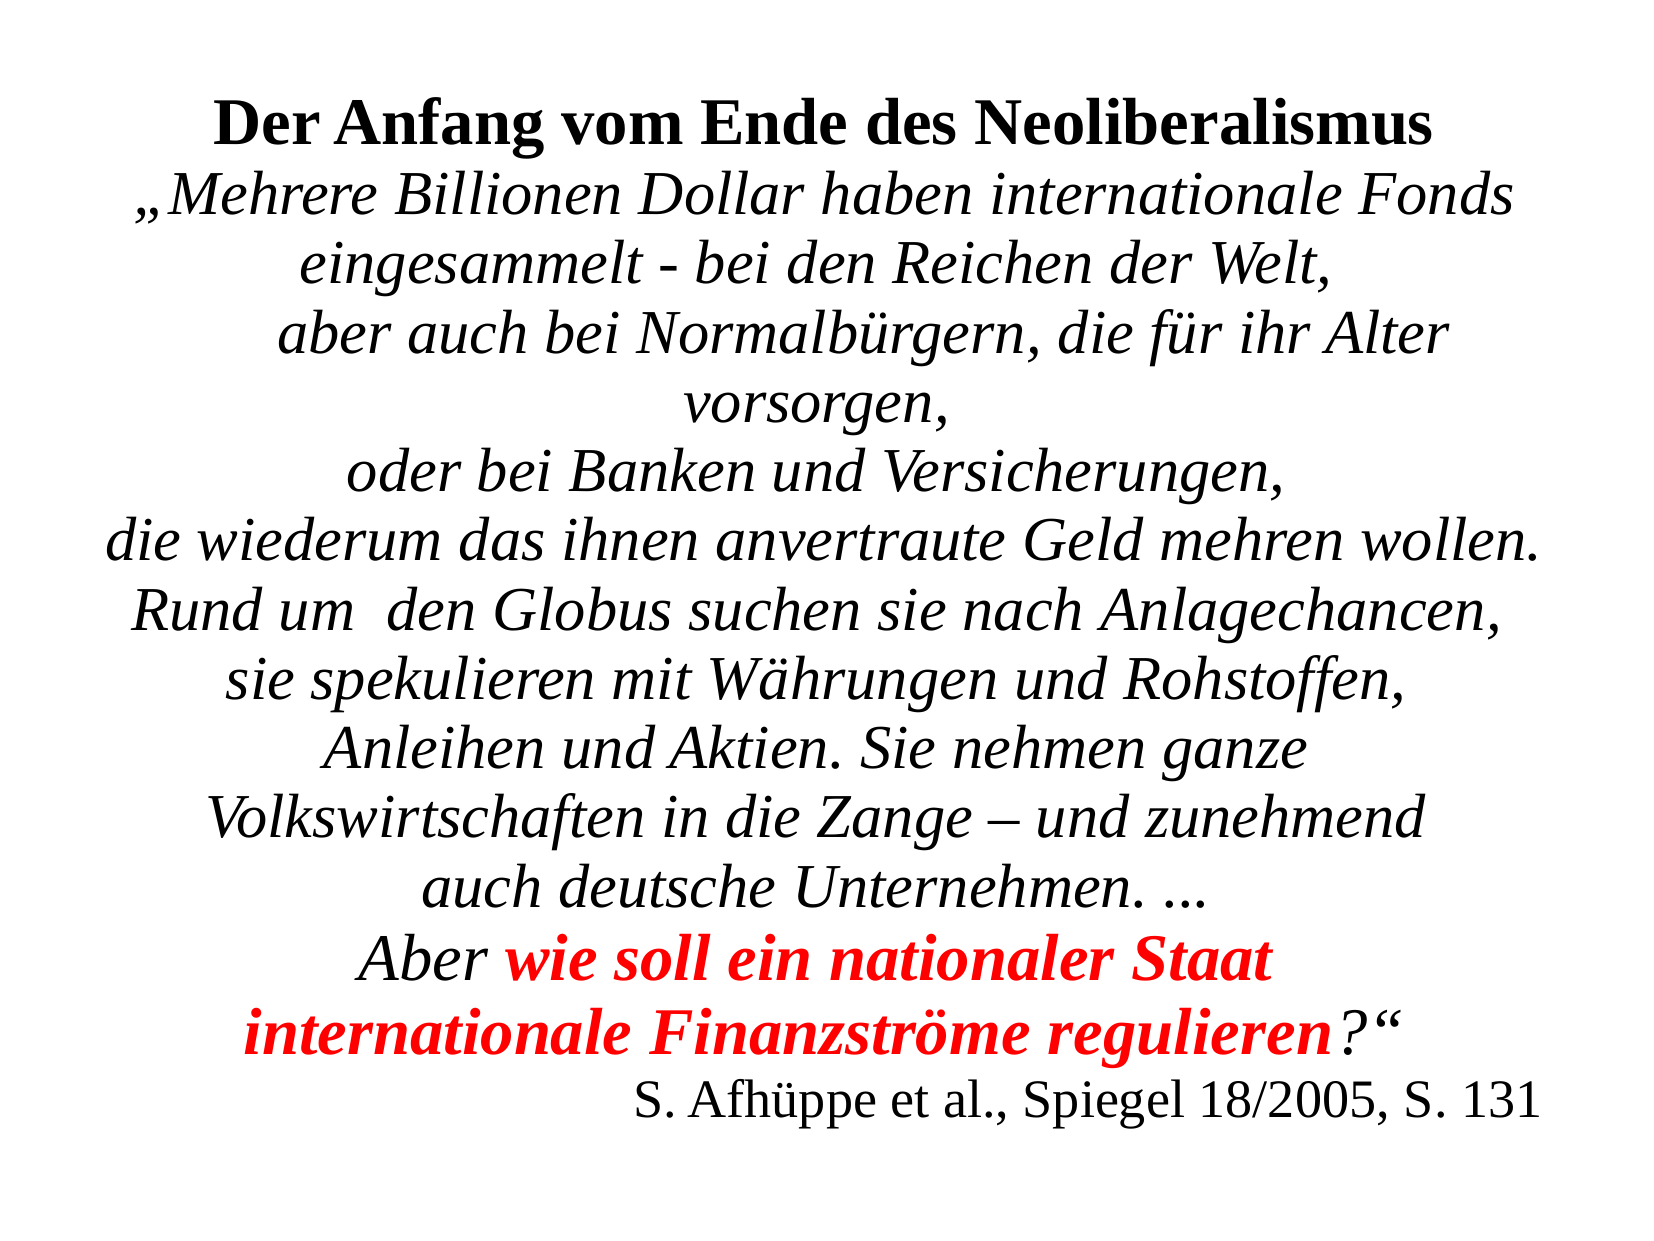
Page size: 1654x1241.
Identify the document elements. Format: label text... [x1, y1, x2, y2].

text_box Der Anfang vom Ende des Neoliberalismus „Mehrere Billionen Dollar haben internationale Fonds eingesammelt - bei den Reichen der Welt, aber auch bei Normalbürgern, die für ihr Alter vorsorgen, oder bei Banken und Versicherungen, die wiederum das ihnen anvertraute Geld mehren wollen. Rund um den Globus suchen sie nach Anlagechancen, sie spekulieren mit Währungen und Rohstoffen, Anleihen und Aktien. Sie nehmen ganze Volkswirtschaften in die Zange – und zunehmend auch deutsche Unternehmen. ... Aber wie soll ein nationaler Staat internationale Finanzströme regulieren?“ S. Afhüppe et al., Spiegel 18/2005, S. 131 [90, 77, 1566, 1137]
